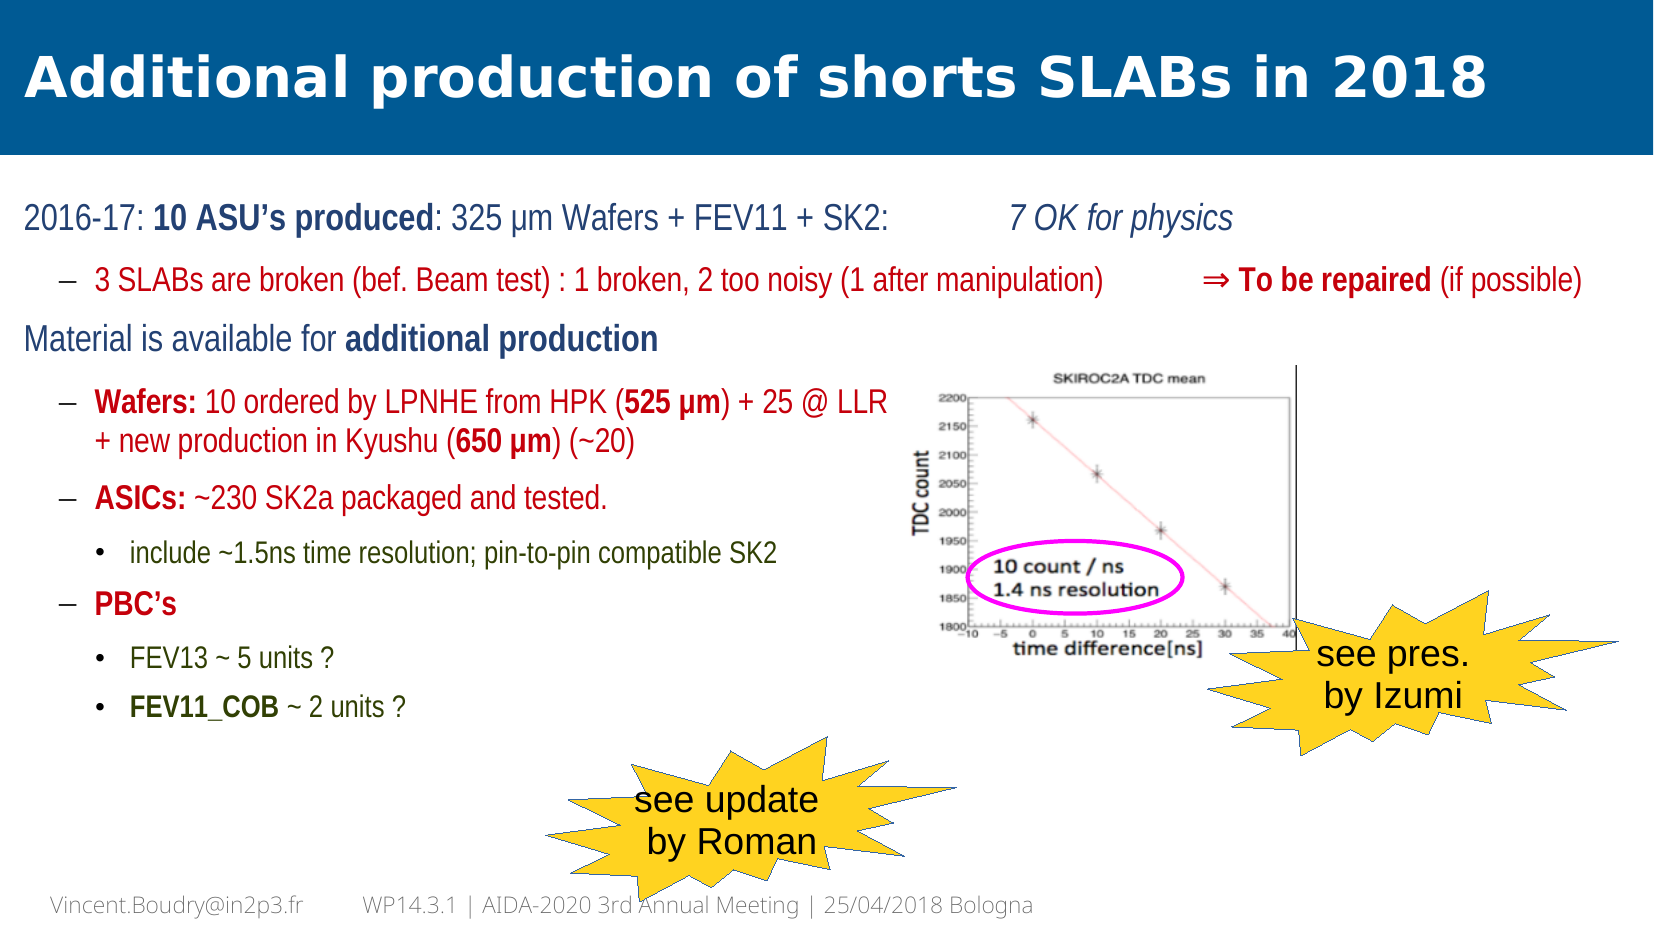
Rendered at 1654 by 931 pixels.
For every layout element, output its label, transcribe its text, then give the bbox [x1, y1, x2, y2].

list 2016-17: 10 ASU’s produced: 325 μm Wafers + FEV11 + SK2: 7 OK for physics 3 SLABs are broken (bef. Beam test) : 1 broken, 2 too noisy (1 after manipulation) ⇒ To be repaired (if possible) Material is available for additional production Wafers: 10 ordered by LPNHE from HPK (525 μm) + 25 @ LLR + new production in Kyushu (650 μm) (~20) ASICs: ~230 SK2a packaged and tested. include ~1.5ns time resolution; pin-to-pin compatible SK2 PBC’s FEV13 ~ 5 units ? FEV11_COB ~ 2 units ? [23, 195, 1628, 867]
text_box see update by Roman [545, 736, 957, 902]
text_box see pres. by Izumi [1207, 590, 1619, 756]
picture [906, 365, 1297, 662]
title Additional production of shorts SLABs in 2018 [24, 12, 1635, 143]
